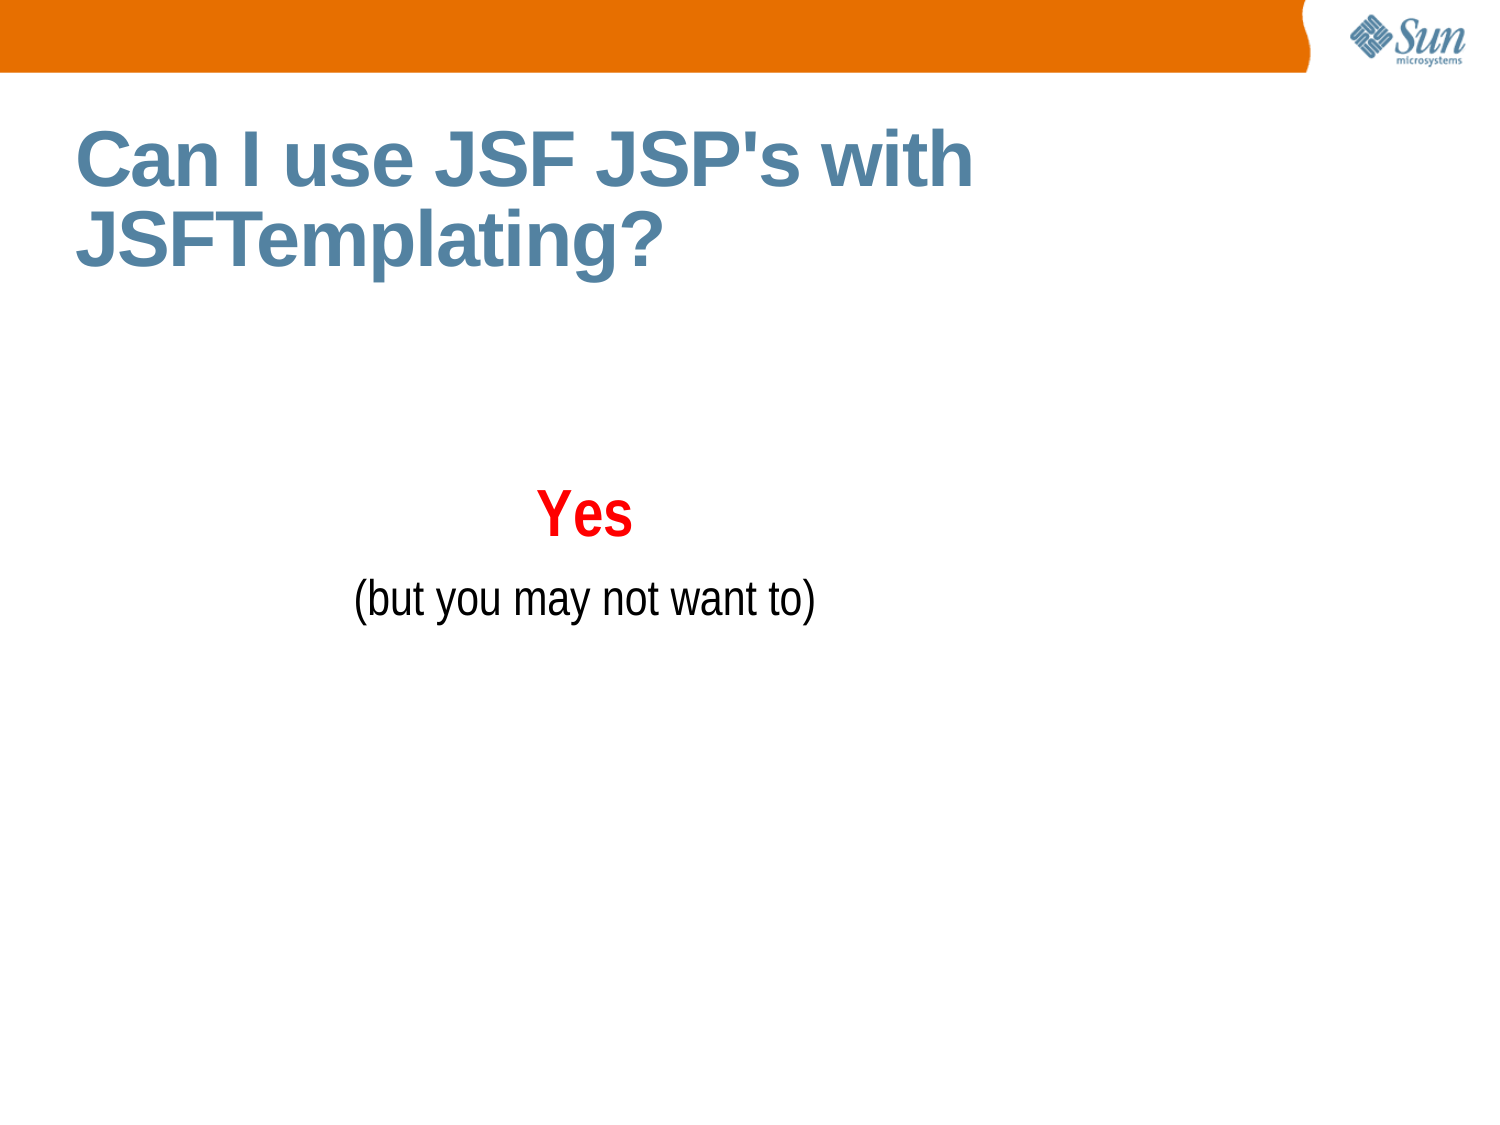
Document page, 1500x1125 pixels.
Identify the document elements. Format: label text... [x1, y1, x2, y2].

title Can I use JSF JSP's with JSFTemplating? [75, 122, 1437, 291]
picture [0, 0, 1500, 75]
list Yes (but you may not want to) [37, 484, 1392, 823]
